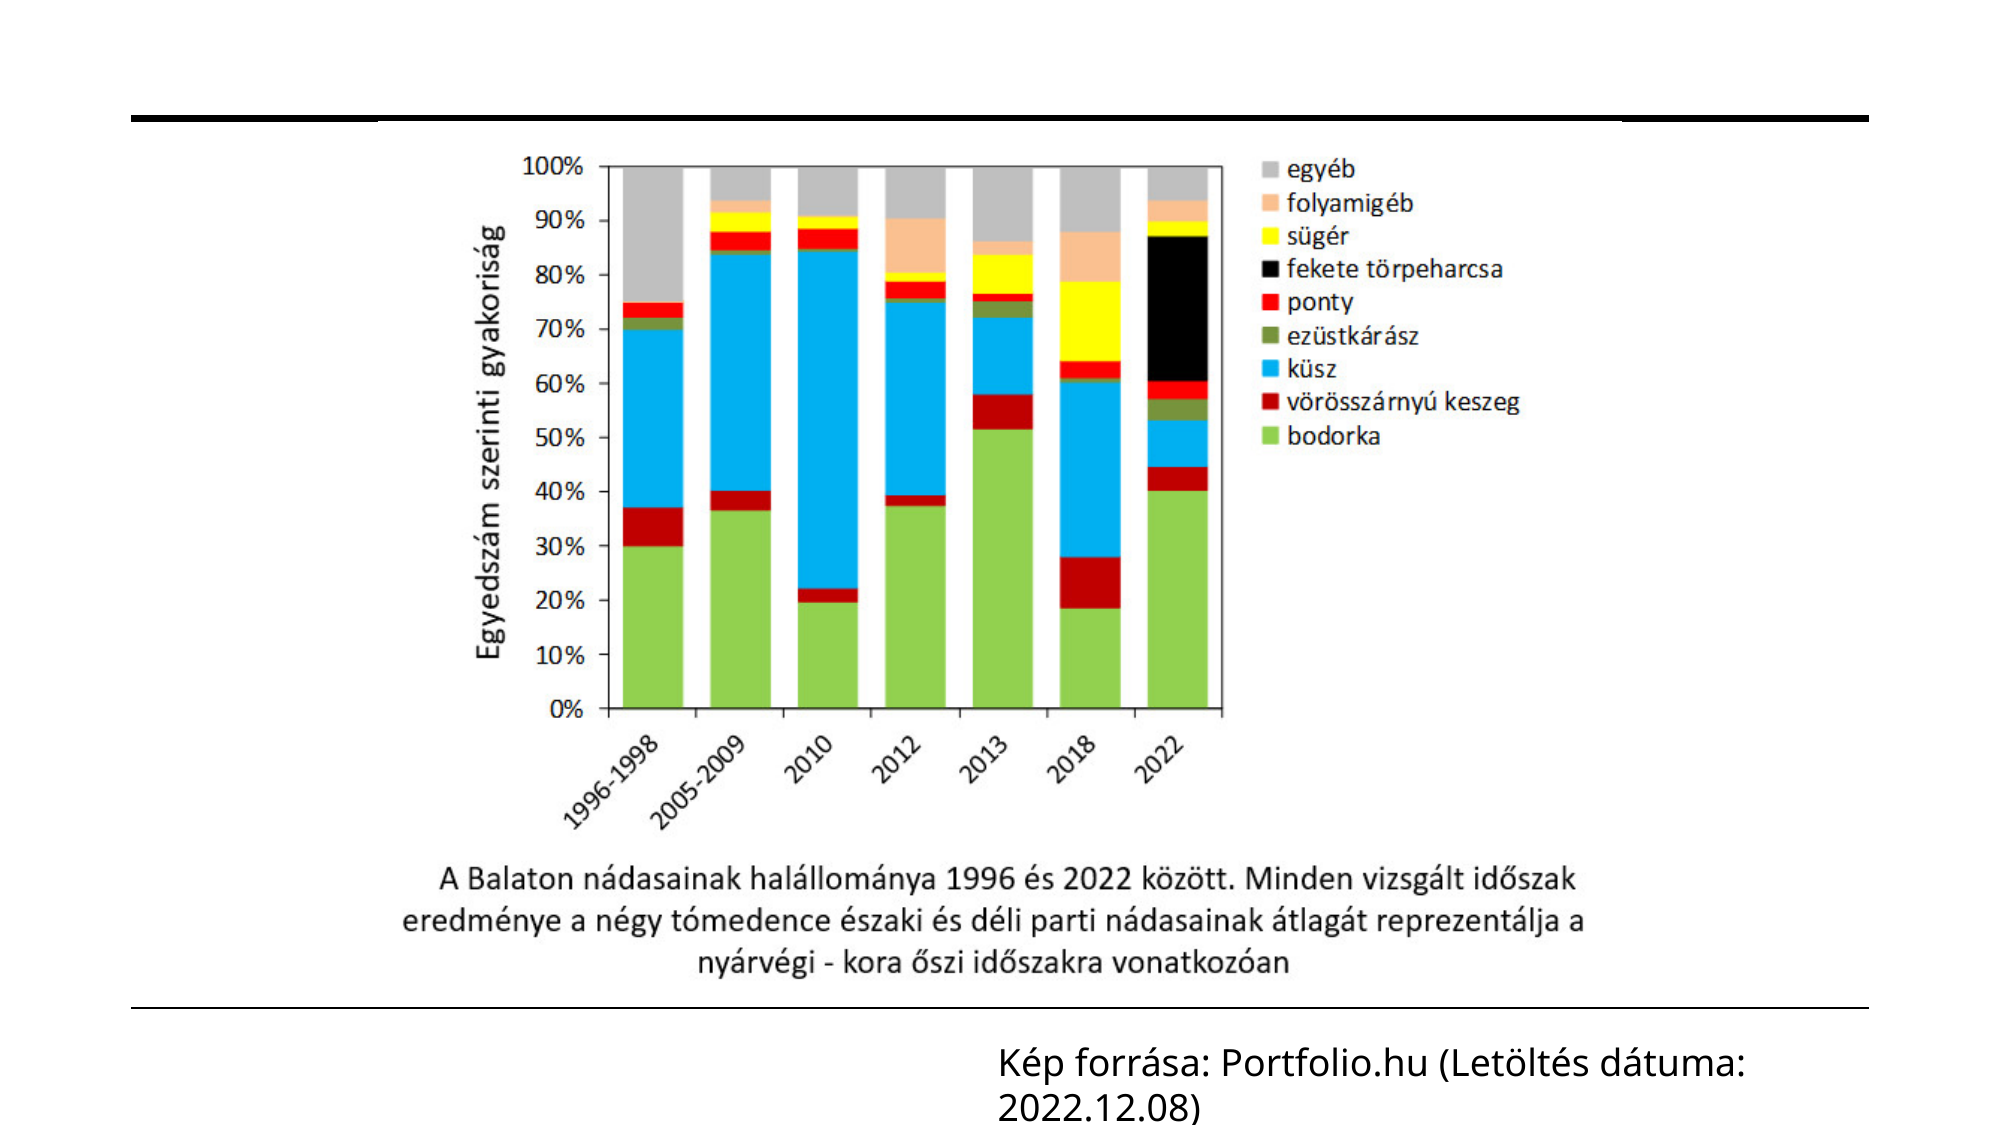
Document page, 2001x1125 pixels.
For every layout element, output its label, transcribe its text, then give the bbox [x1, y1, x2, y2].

text_box Kép forrása: Portfolio.hu (Letöltés dátuma: 2022.12.08) [982, 1031, 1911, 1092]
picture [378, 121, 1622, 1006]
